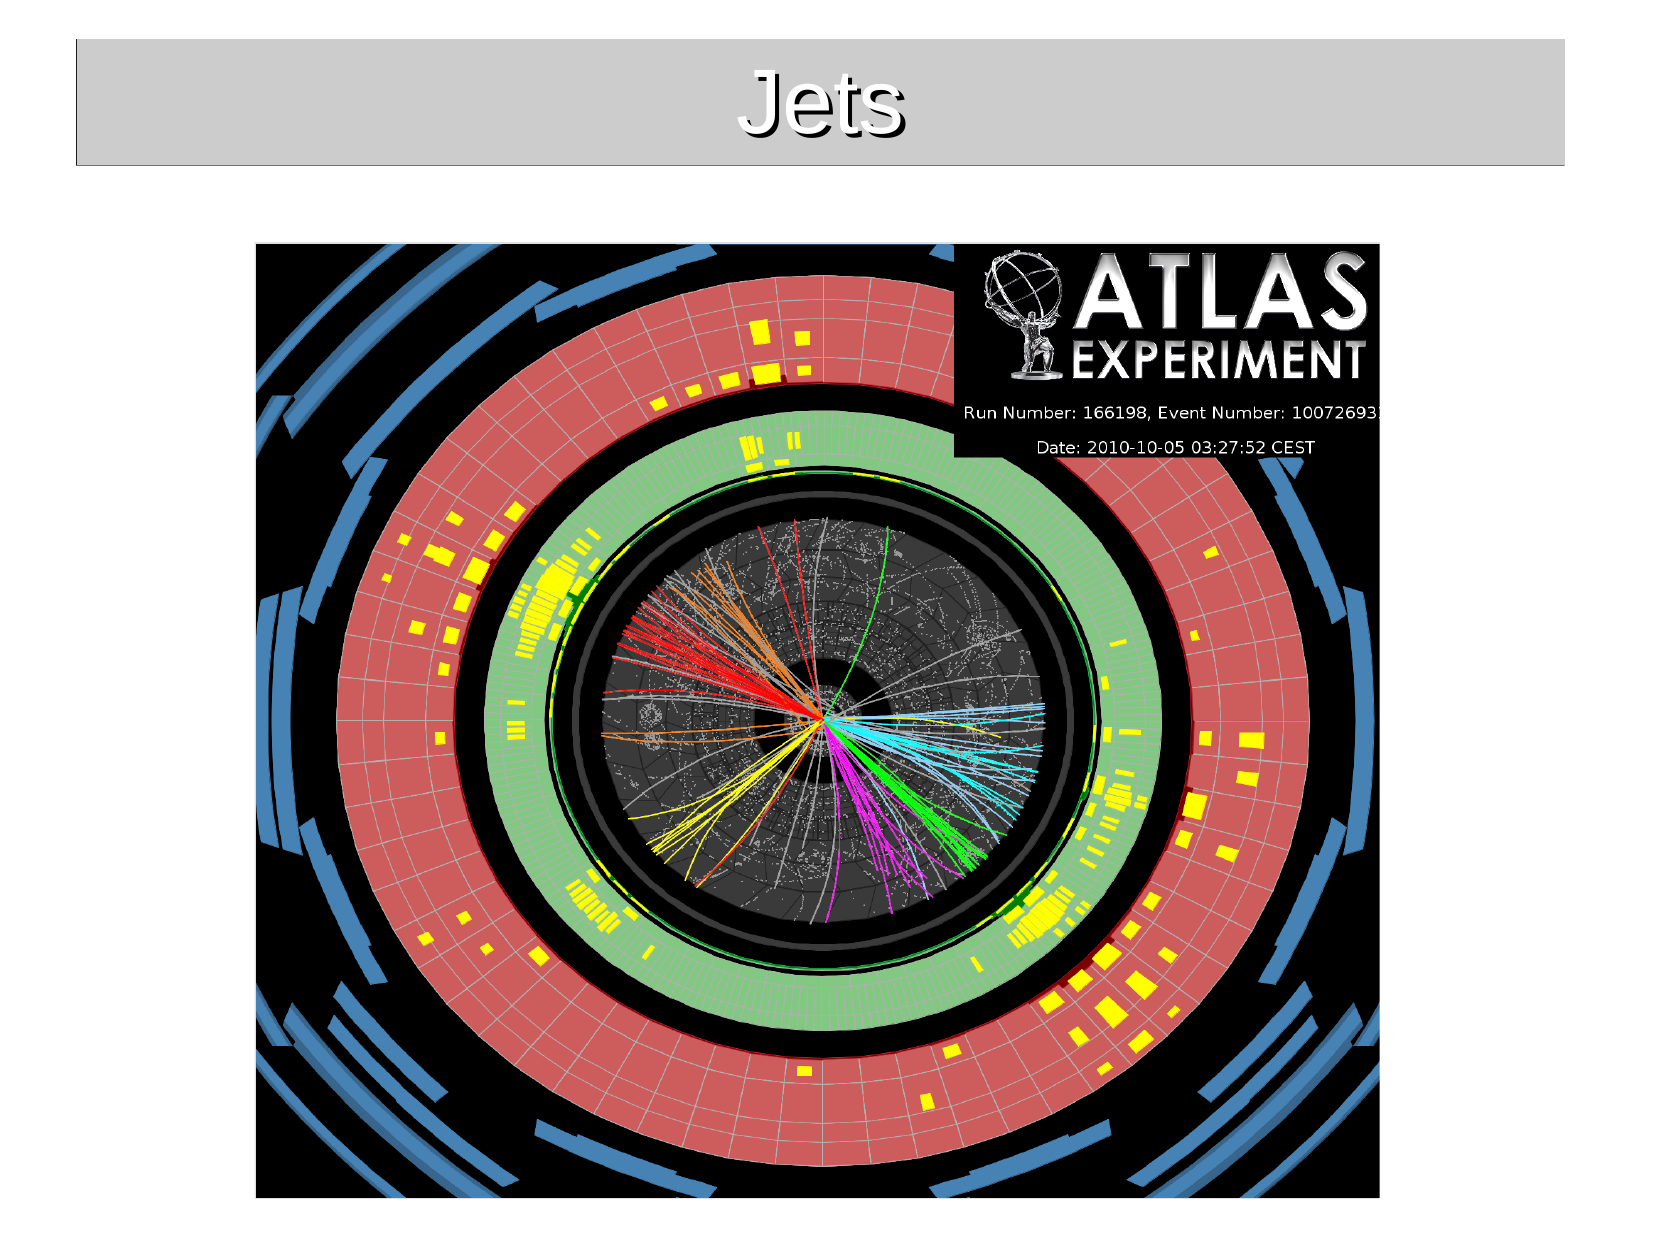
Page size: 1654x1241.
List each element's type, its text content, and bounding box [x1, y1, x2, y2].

title Jets [76, 39, 1565, 166]
picture [254, 242, 1380, 1199]
